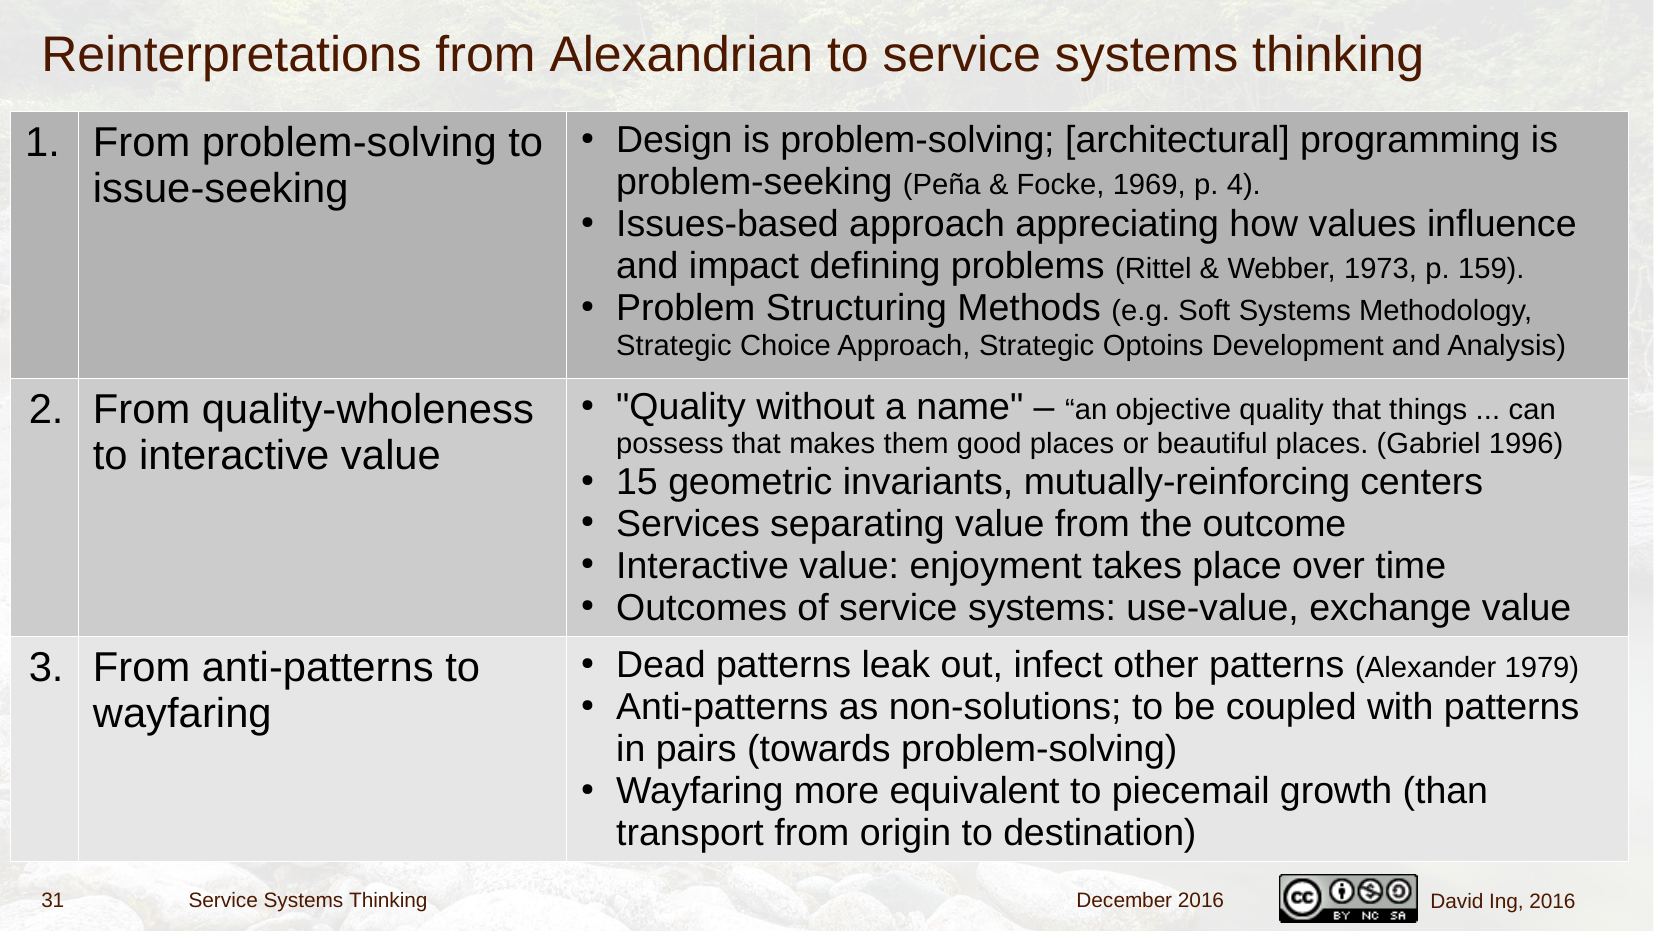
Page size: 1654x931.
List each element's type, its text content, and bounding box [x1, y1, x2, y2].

table_header Design is problem-solving; [architectural] programming is problem-seeking (Peña & Focke, 1969, p. 4). Issues-based approach appreciating how values influence and impact defining problems (Rittel & Webber, 1973, p. 159). Problem Structuring Methods (e.g. Soft Systems Methodology, Strategic Choice Approach, Strategic Optoins Development and Analysis) [567, 112, 1628, 378]
picture [0, 0, 1654, 931]
table_header From problem-solving to issue-seeking [79, 112, 566, 378]
table_cell From quality-wholeness to interactive value [79, 379, 566, 636]
table_cell From anti-patterns to wayfaring [79, 637, 566, 861]
table_header 1. [11, 112, 78, 378]
table_cell 3. [11, 637, 78, 861]
table_cell 2. [11, 379, 78, 636]
table_cell Dead patterns leak out, infect other patterns (Alexander 1979) Anti-patterns as non-solutions; to be coupled with patterns in pairs (towards problem-solving) Wayfaring more equivalent to piecemail growth (than transport from origin to destination) [567, 637, 1628, 861]
table_cell "Quality without a name" – “an objective quality that things ... can possess that makes them good places or beautiful places. (Gabriel 1996) 15 geometric invariants, mutually-reinforcing centers Services separating value from the outcome Interactive value: enjoyment takes place over time Outcomes of service systems: use-value, exchange value [567, 379, 1628, 636]
title Reinterpretations from Alexandrian to service systems thinking [41, 30, 1613, 111]
